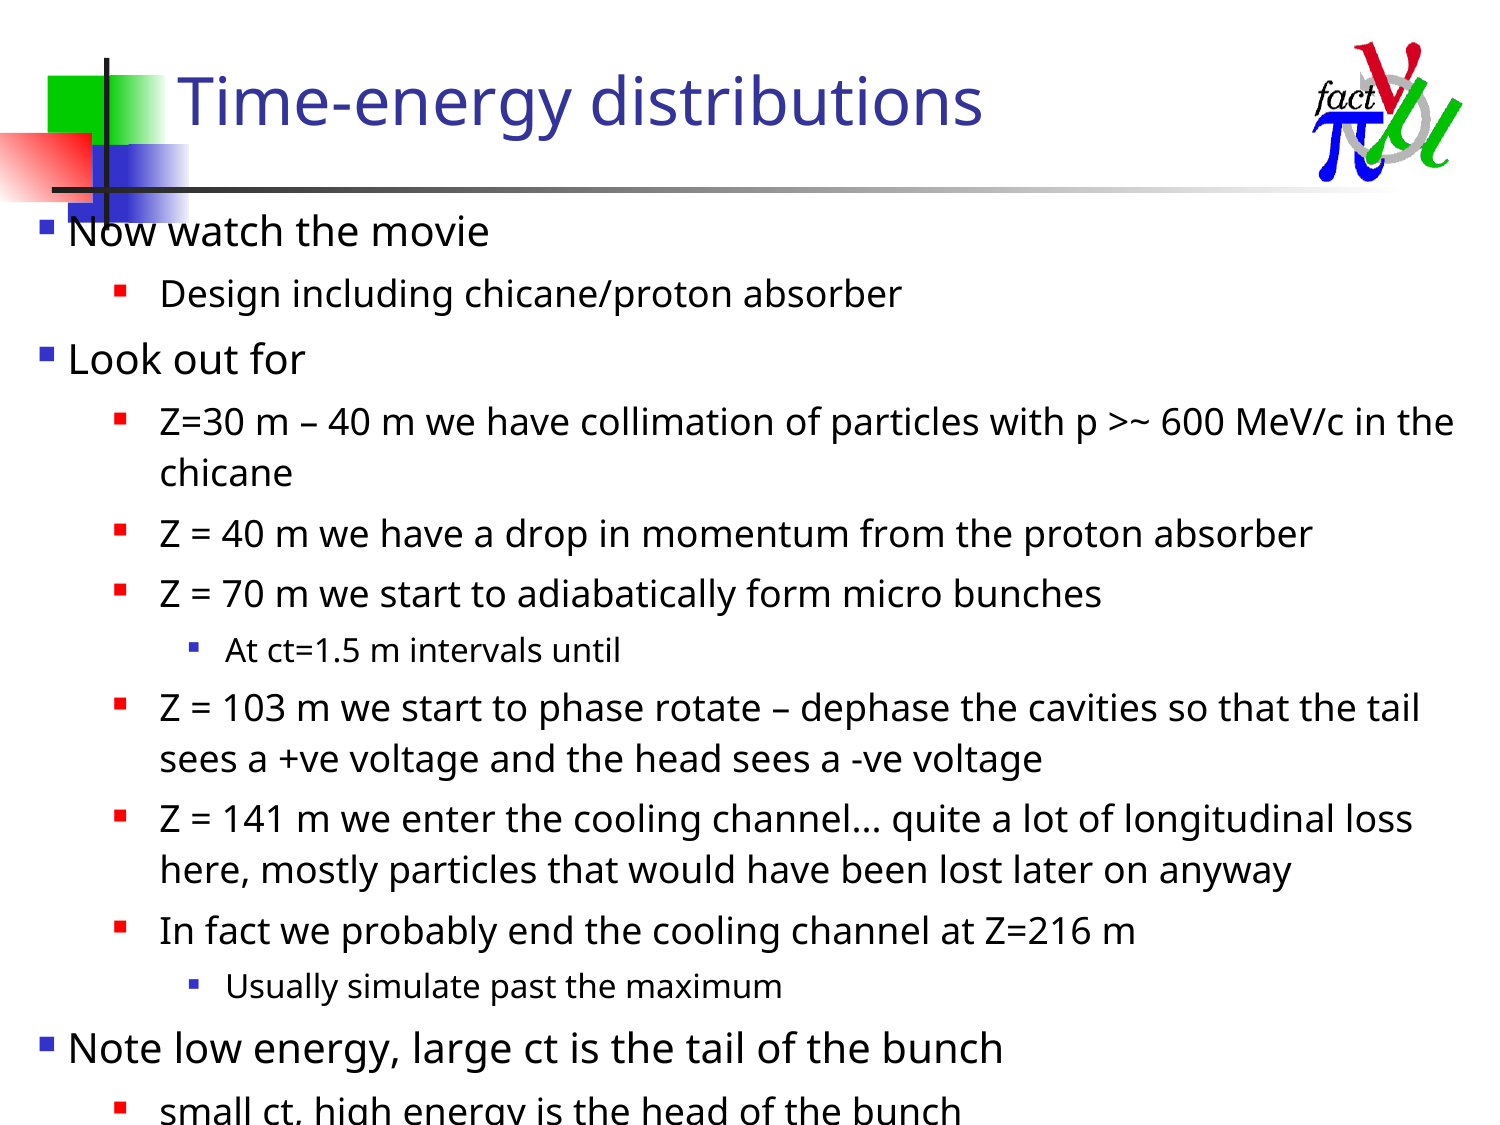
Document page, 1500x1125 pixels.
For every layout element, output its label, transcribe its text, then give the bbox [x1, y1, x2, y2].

list Now watch the movie Design including chicane/proton absorber Look out for Z=30 m – 40 m we have collimation of particles with p >~ 600 MeV/c in the chicane Z = 40 m we have a drop in momentum from the proton absorber Z = 70 m we start to adiabatically form micro bunches At ct=1.5 m intervals until Z = 103 m we start to phase rotate – dephase the cavities so that the tail sees a +ve voltage and the head sees a -ve voltage Z = 141 m we enter the cooling channel... quite a lot of longitudinal loss here, mostly particles that would have been lost later on anyway In fact we probably end the cooling channel at Z=216 m Usually simulate past the maximum Note low energy, large ct is the tail of the bunch small ct, high energy is the head of the bunch i.e. small time => arrives at the z plane earlier [22, 193, 1477, 1120]
picture [1312, 41, 1463, 188]
title Time-energy distributions [162, 0, 1441, 153]
